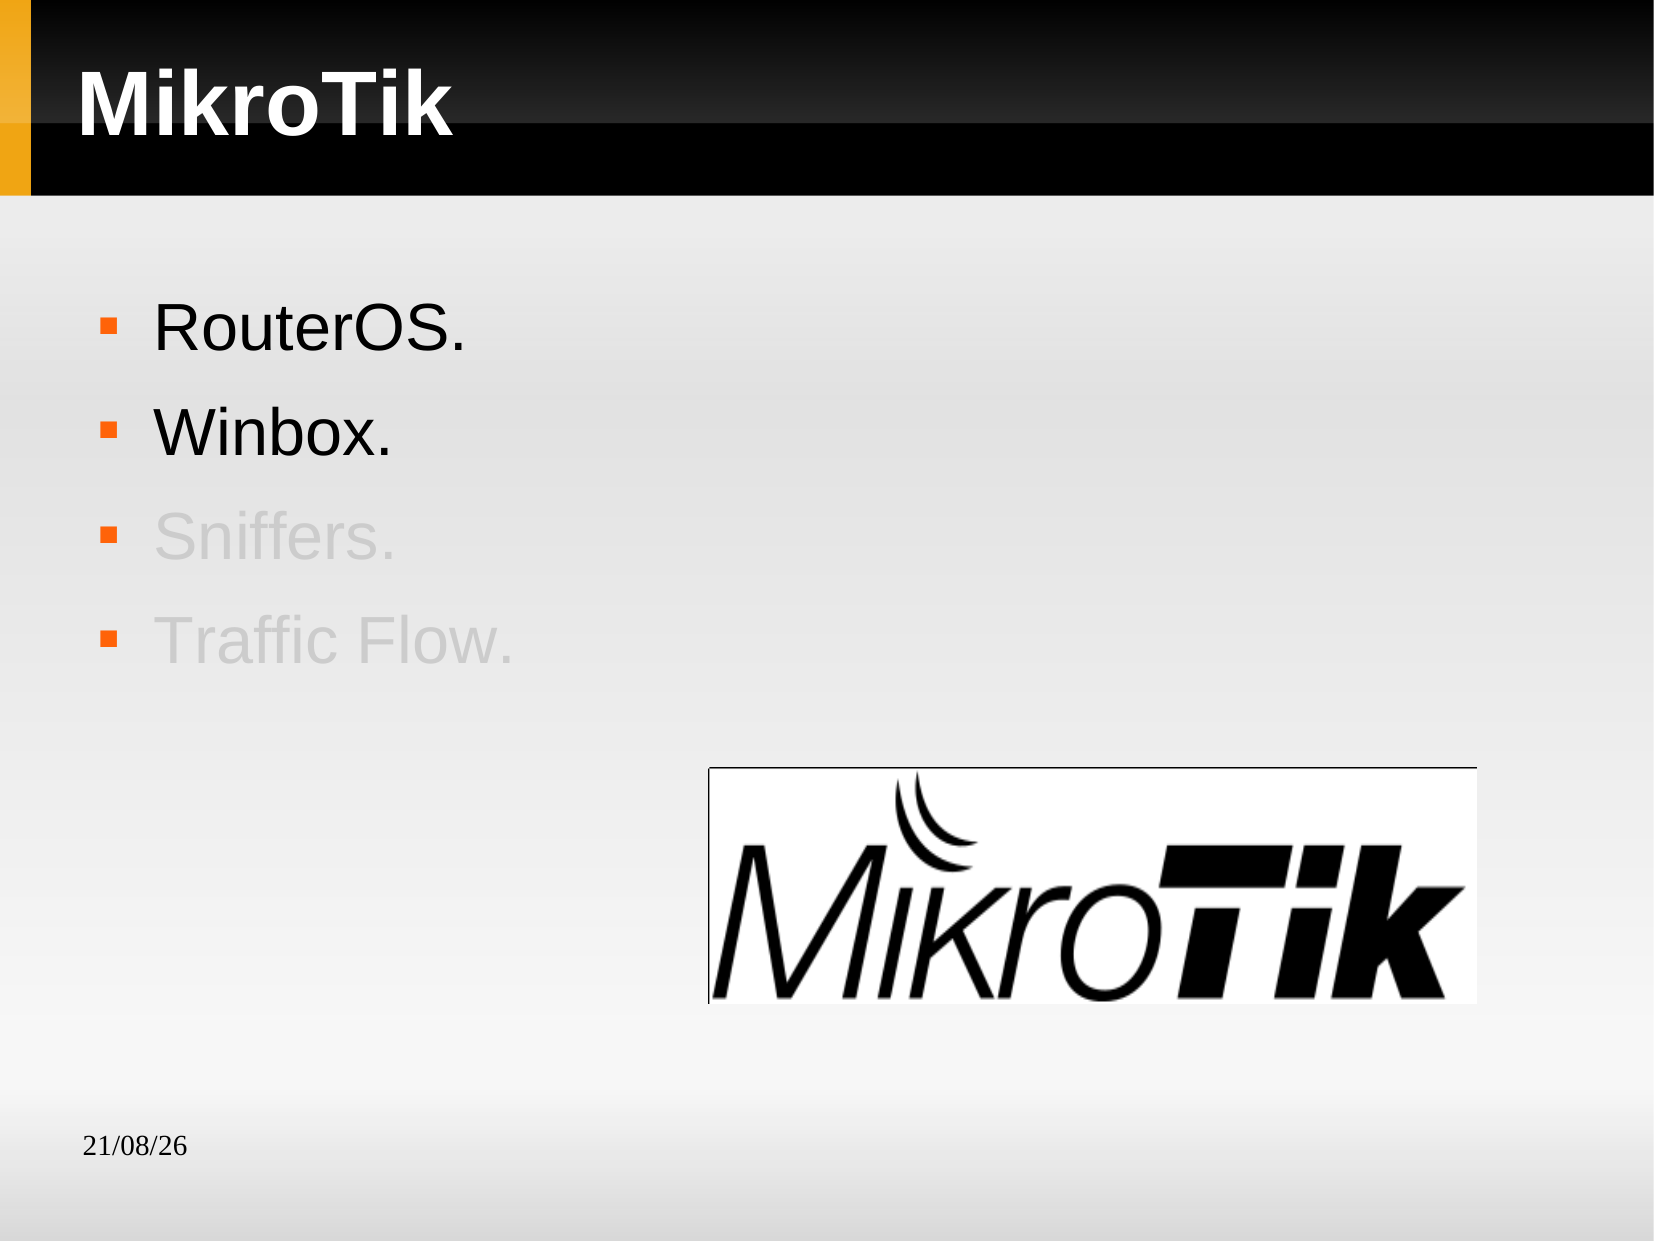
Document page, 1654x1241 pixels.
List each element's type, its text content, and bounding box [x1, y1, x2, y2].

title MikroTik [76, 7, 1565, 200]
list RouterOS. Winbox. Sniffers. Traffic Flow. [82, 290, 1571, 1094]
picture [0, 0, 1654, 1241]
